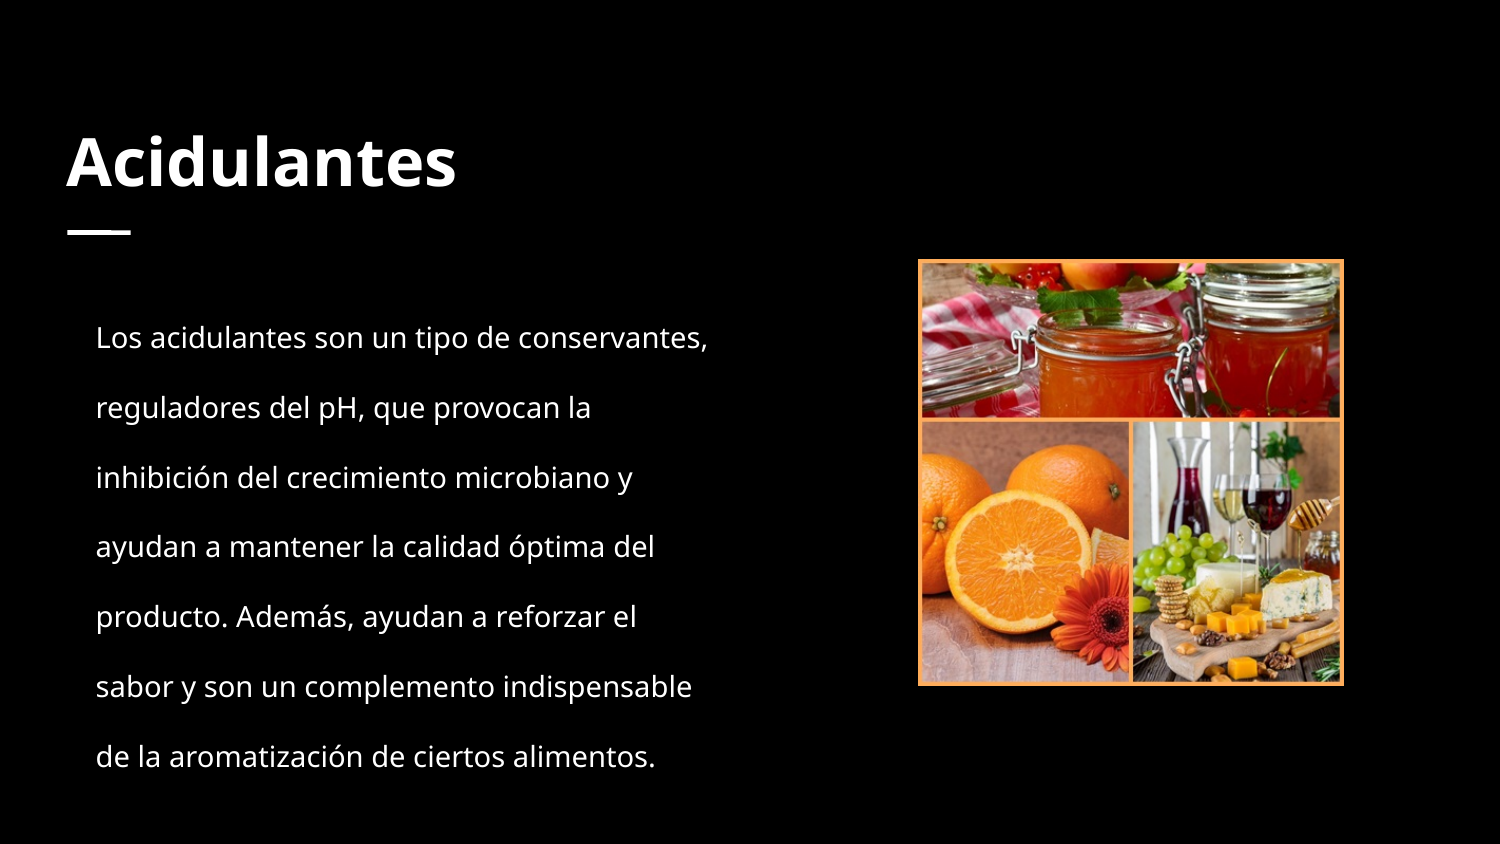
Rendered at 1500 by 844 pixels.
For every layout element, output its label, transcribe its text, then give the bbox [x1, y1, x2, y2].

list Los acidulantes son un tipo de conservantes, reguladores del pH, que provocan la inhibición del crecimiento microbiano y ayudan a mantener la calidad óptima del producto. Además, ayudan a reforzar el sabor y son un complemento indispensable de la aromatización de ciertos alimentos. [51, 269, 728, 750]
picture [918, 259, 1344, 686]
title Acidulantes [51, 91, 512, 216]
